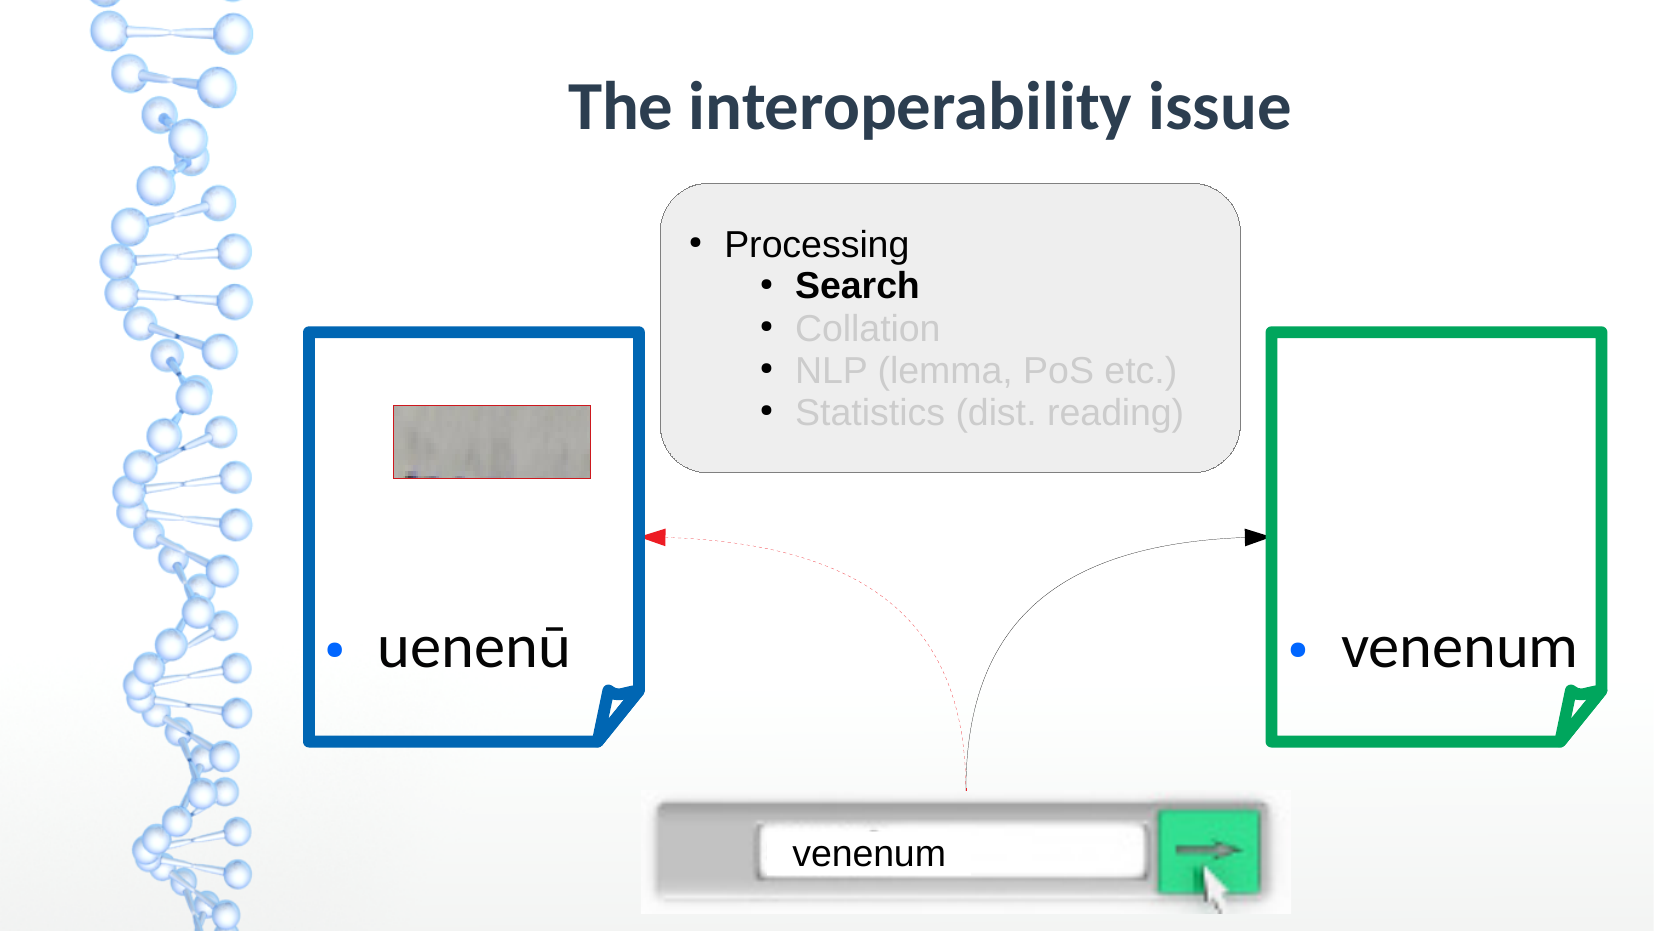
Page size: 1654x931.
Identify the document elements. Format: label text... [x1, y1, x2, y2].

text_box Processing Search Collation NLP (lemma, PoS etc.) Statistics (dist. reading) [660, 183, 1241, 473]
text_box venenum [767, 831, 972, 876]
picture [0, 0, 1654, 931]
title The interoperability issue [265, 35, 1595, 189]
list venenum [1278, 620, 1590, 703]
list uenenū [315, 620, 626, 703]
